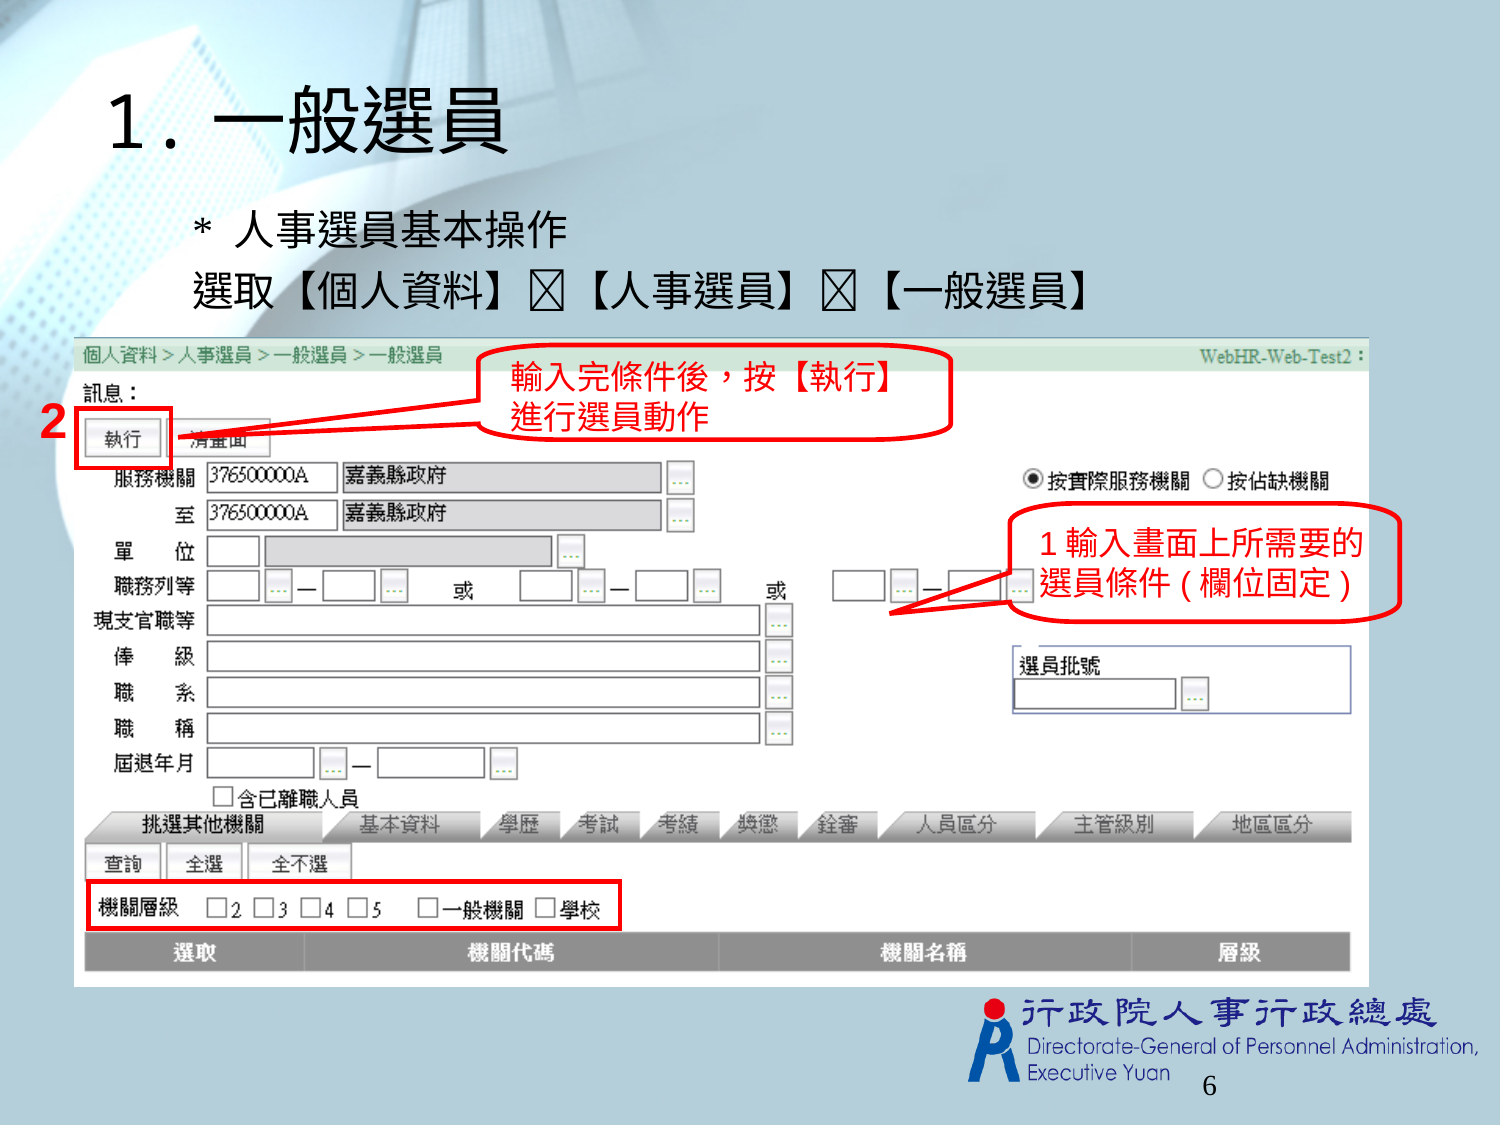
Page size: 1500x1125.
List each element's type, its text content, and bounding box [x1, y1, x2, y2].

text_box 輸入完條件後，按【執行】進行選員動作 [178, 345, 951, 440]
picture [79, 411, 169, 466]
list * 人事選員基本操作 選取【個人資料】【人事選員】【一般選員】 [64, 196, 1426, 327]
text_box [1187, 1058, 1500, 1125]
text_box 1.一般選員 [88, 66, 564, 171]
text_box 2 [21, 380, 86, 456]
picture [74, 338, 1369, 987]
text_box 1輸入畫面上所需要的選員條件(欄位固定) [889, 503, 1400, 622]
